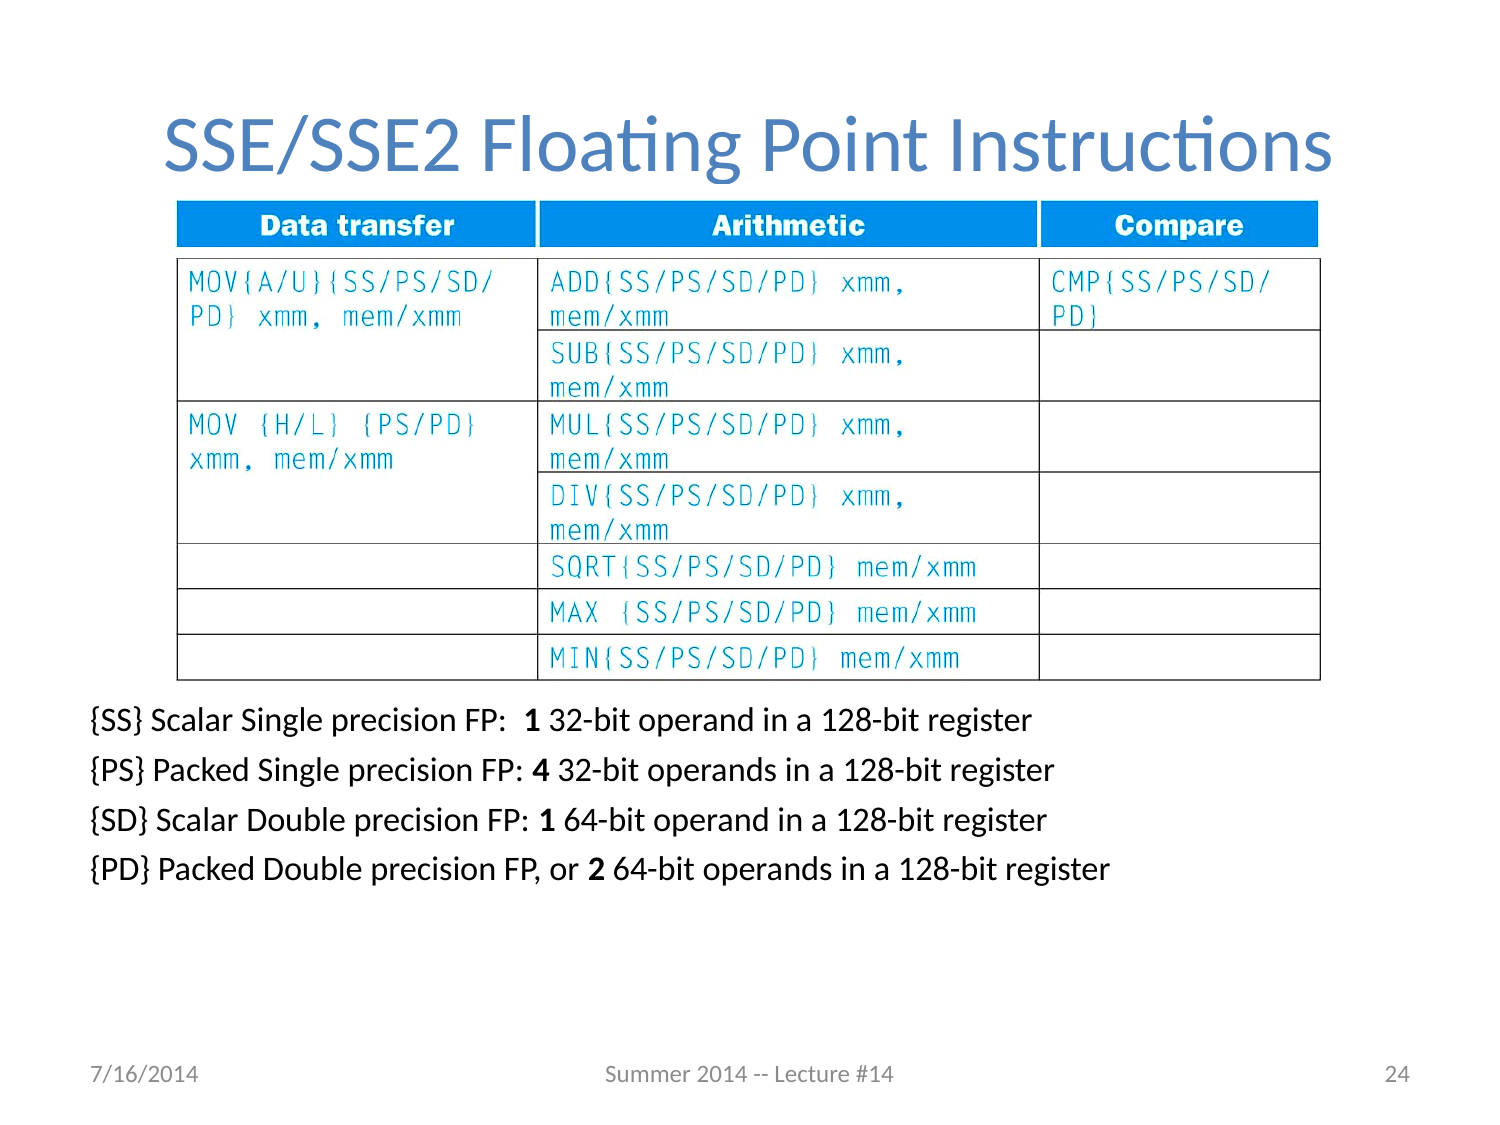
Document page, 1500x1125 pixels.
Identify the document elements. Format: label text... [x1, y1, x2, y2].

slide_number <number> [1074, 1042, 1425, 1103]
list {SS} Scalar Single precision FP: 1 32-bit operand in a 128-bit register {PS} Packed Single precision FP: 4 32-bit operands in a 128-bit register {SD} Scalar Double precision FP: 1 64-bit operand in a 128-bit register {PD} Packed Double precision FP, or 2 64-bit operands in a 128-bit register [75, 690, 1425, 1082]
slide_number 7/16/2014 [75, 1042, 425, 1103]
picture [168, 184, 1334, 692]
footer Summer 2014 -- Lecture #14 [512, 1042, 988, 1103]
title SSE/SSE2 Floating Point Instructions [75, 45, 1425, 233]
